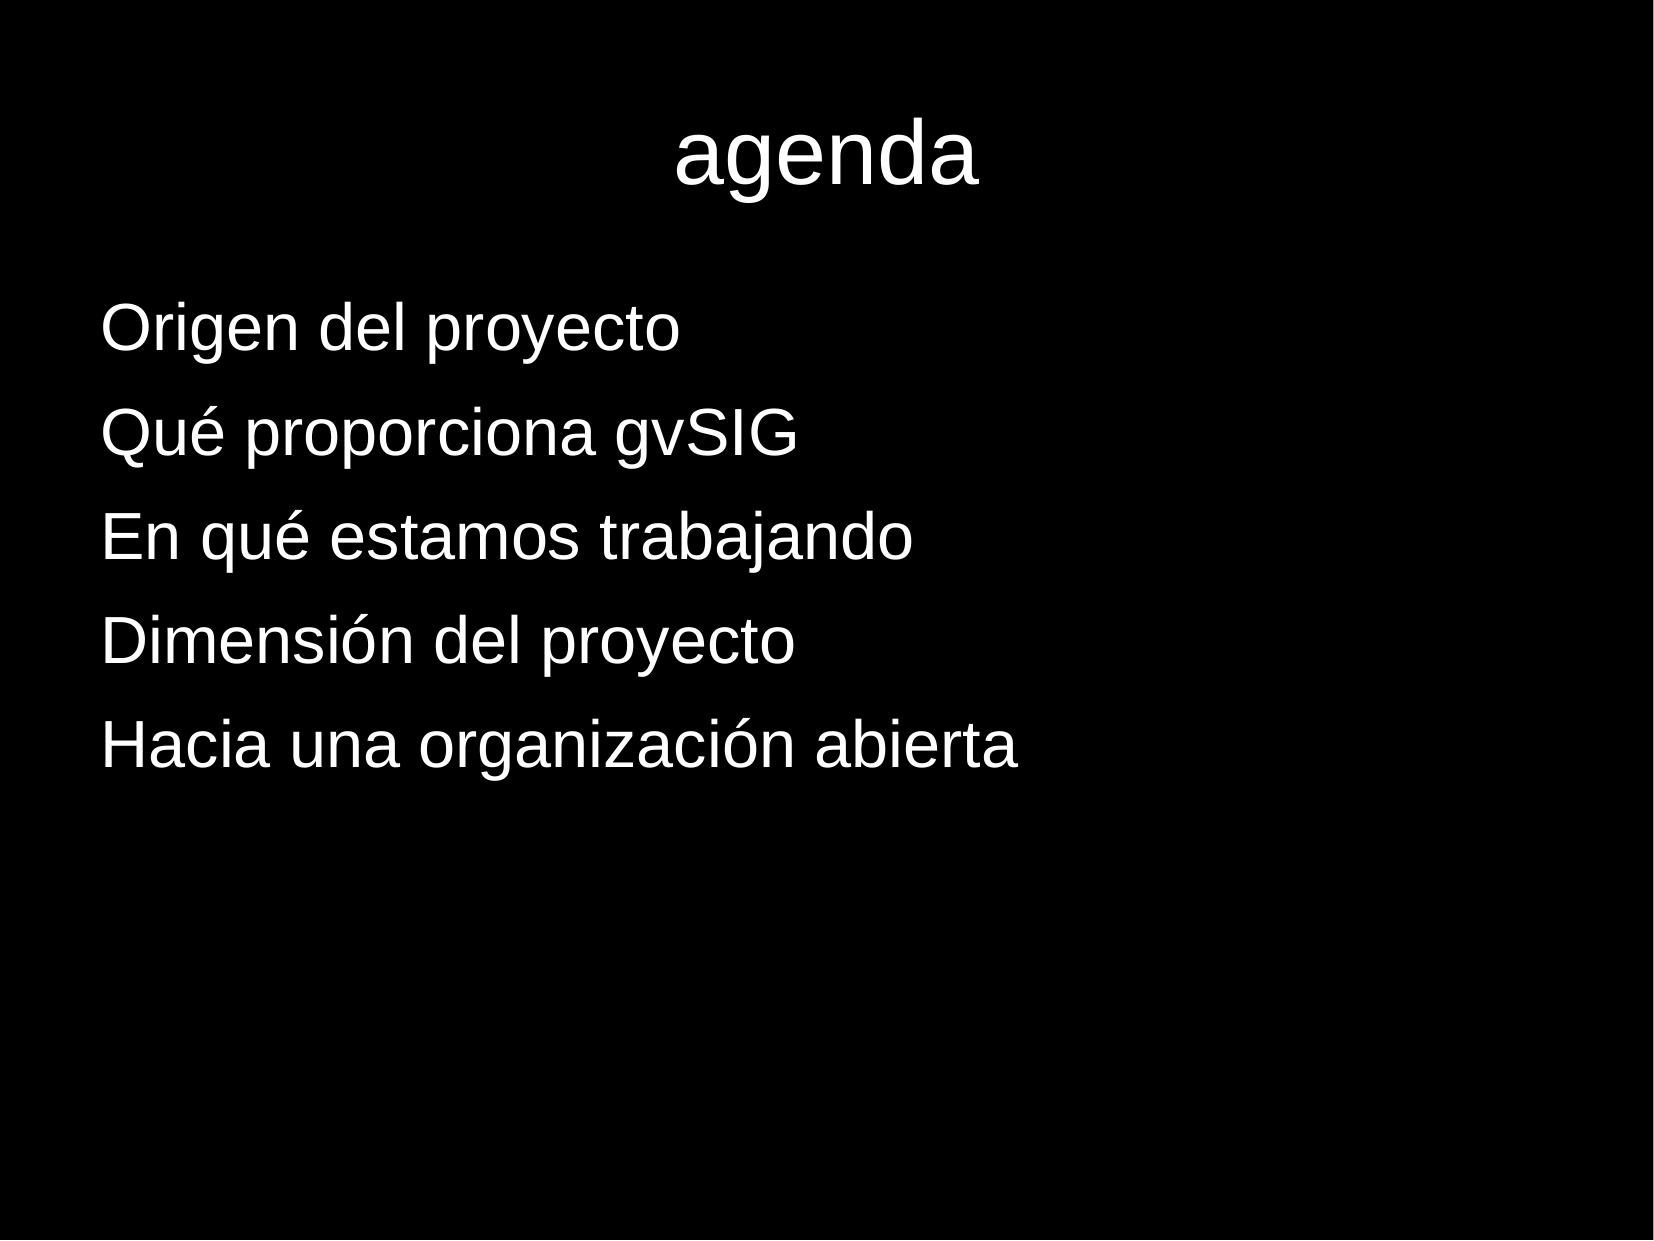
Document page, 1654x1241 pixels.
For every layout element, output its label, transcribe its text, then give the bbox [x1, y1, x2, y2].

list Origen del proyecto Qué proporciona gvSIG En qué estamos trabajando Dimensión del proyecto Hacia una organización abierta [82, 290, 1571, 1094]
title agenda [82, 49, 1571, 257]
